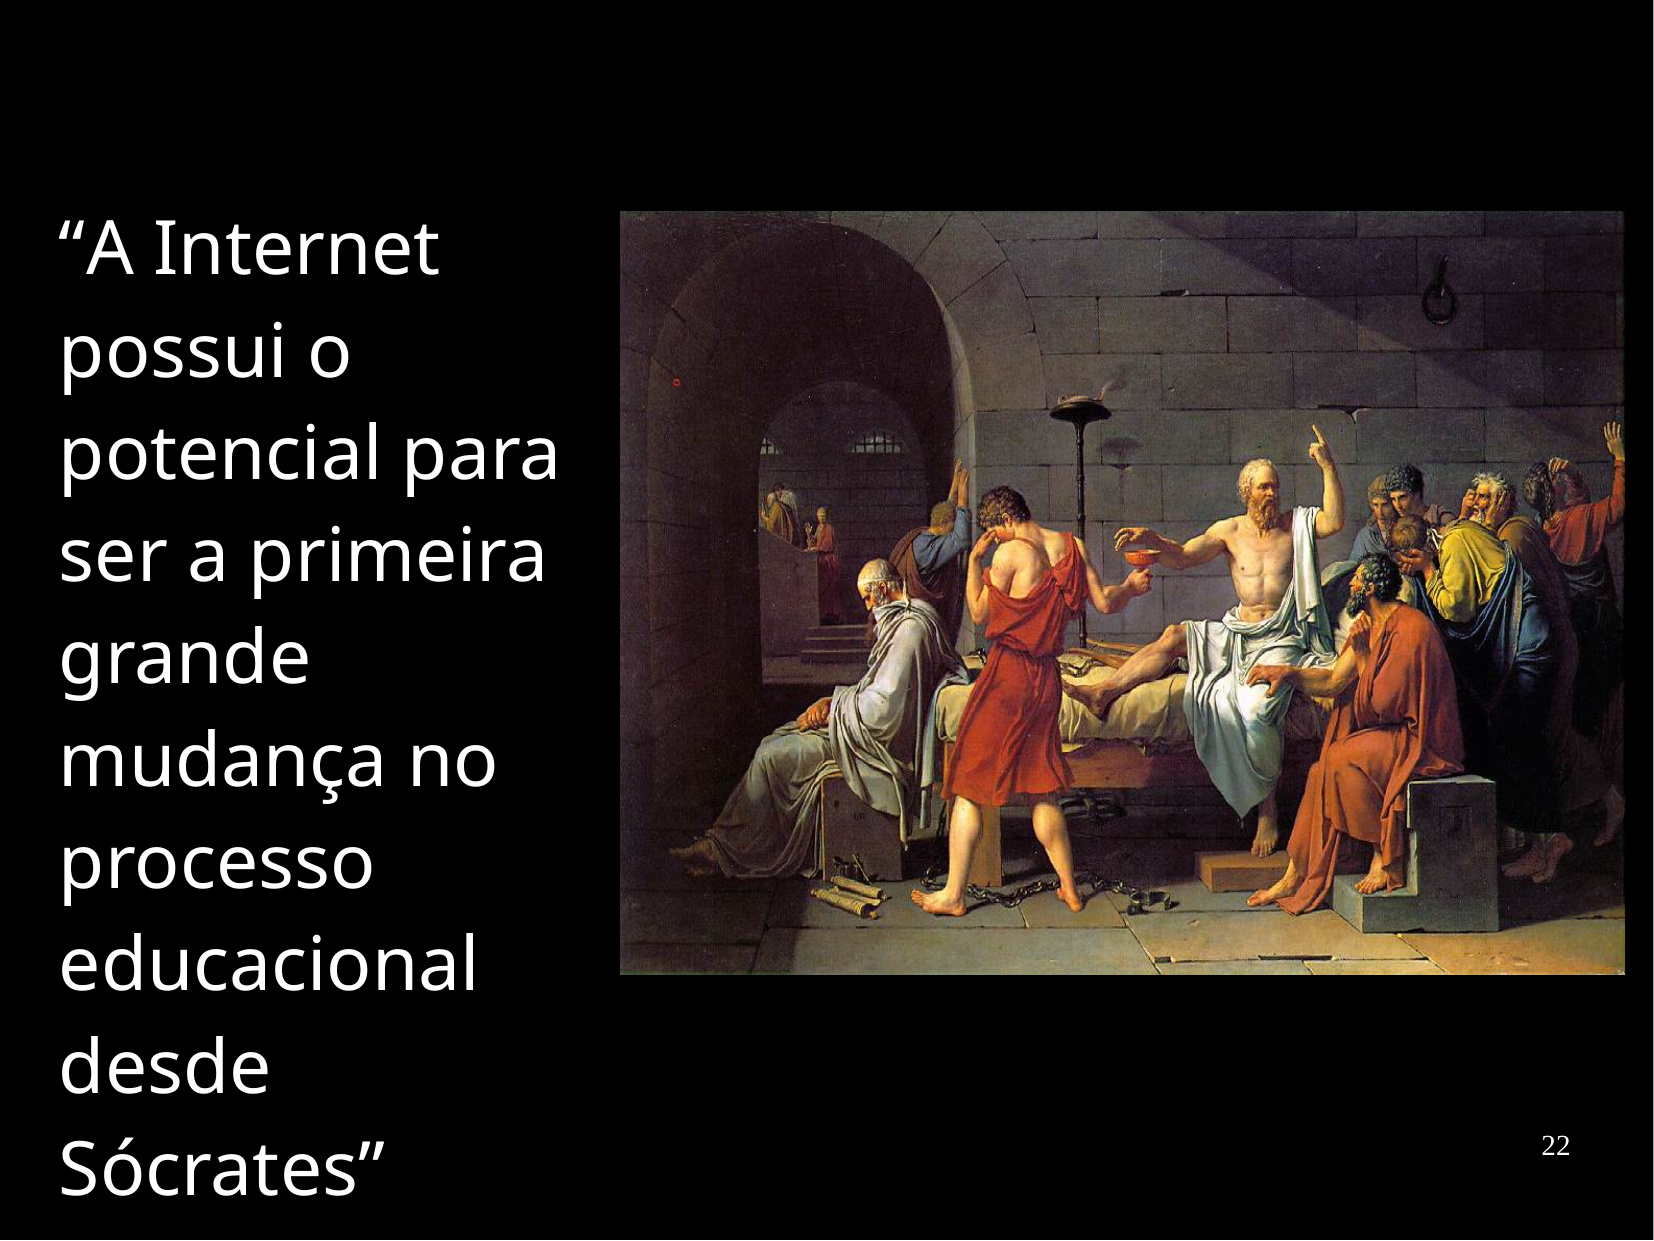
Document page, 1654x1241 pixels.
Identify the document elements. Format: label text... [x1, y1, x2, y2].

list “A Internet possui o potencial para ser a primeira grande mudança no processo educacional desde Sócrates” Gary Becker [59, 194, 609, 1077]
picture [620, 211, 1625, 975]
